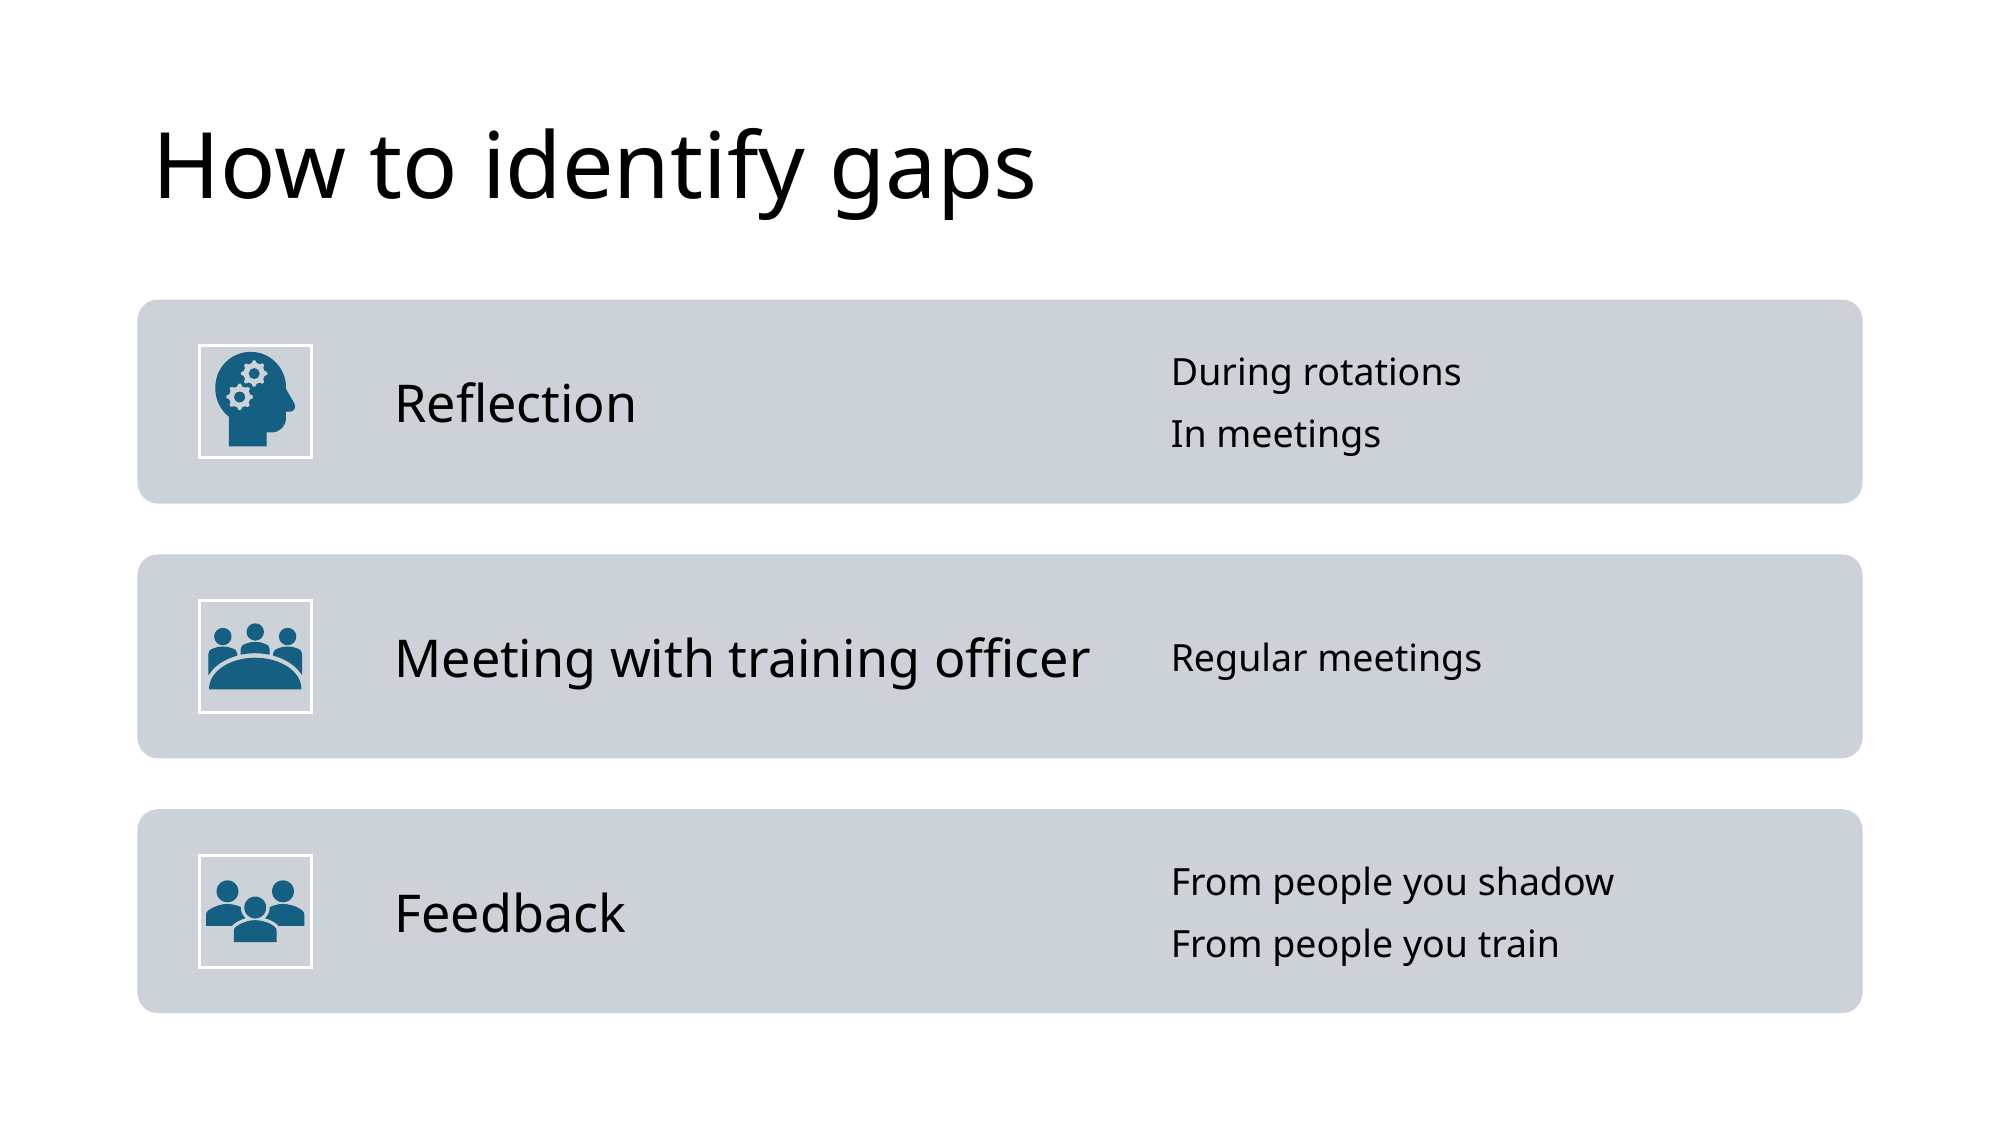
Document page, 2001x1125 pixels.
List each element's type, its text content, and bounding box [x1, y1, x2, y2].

text_box Meeting with training officer [372, 554, 1149, 759]
text_box From people you shadow From people you train [1149, 809, 1863, 1014]
text_box During rotations In meetings [1149, 299, 1863, 504]
text_box [137, 299, 372, 504]
text_box [137, 554, 372, 759]
text_box Reflection [372, 299, 1149, 504]
text_box [137, 809, 372, 1014]
text_box Regular meetings [1149, 554, 1863, 759]
text_box Feedback [372, 809, 1149, 1014]
title How to identify gaps [137, 59, 1863, 278]
